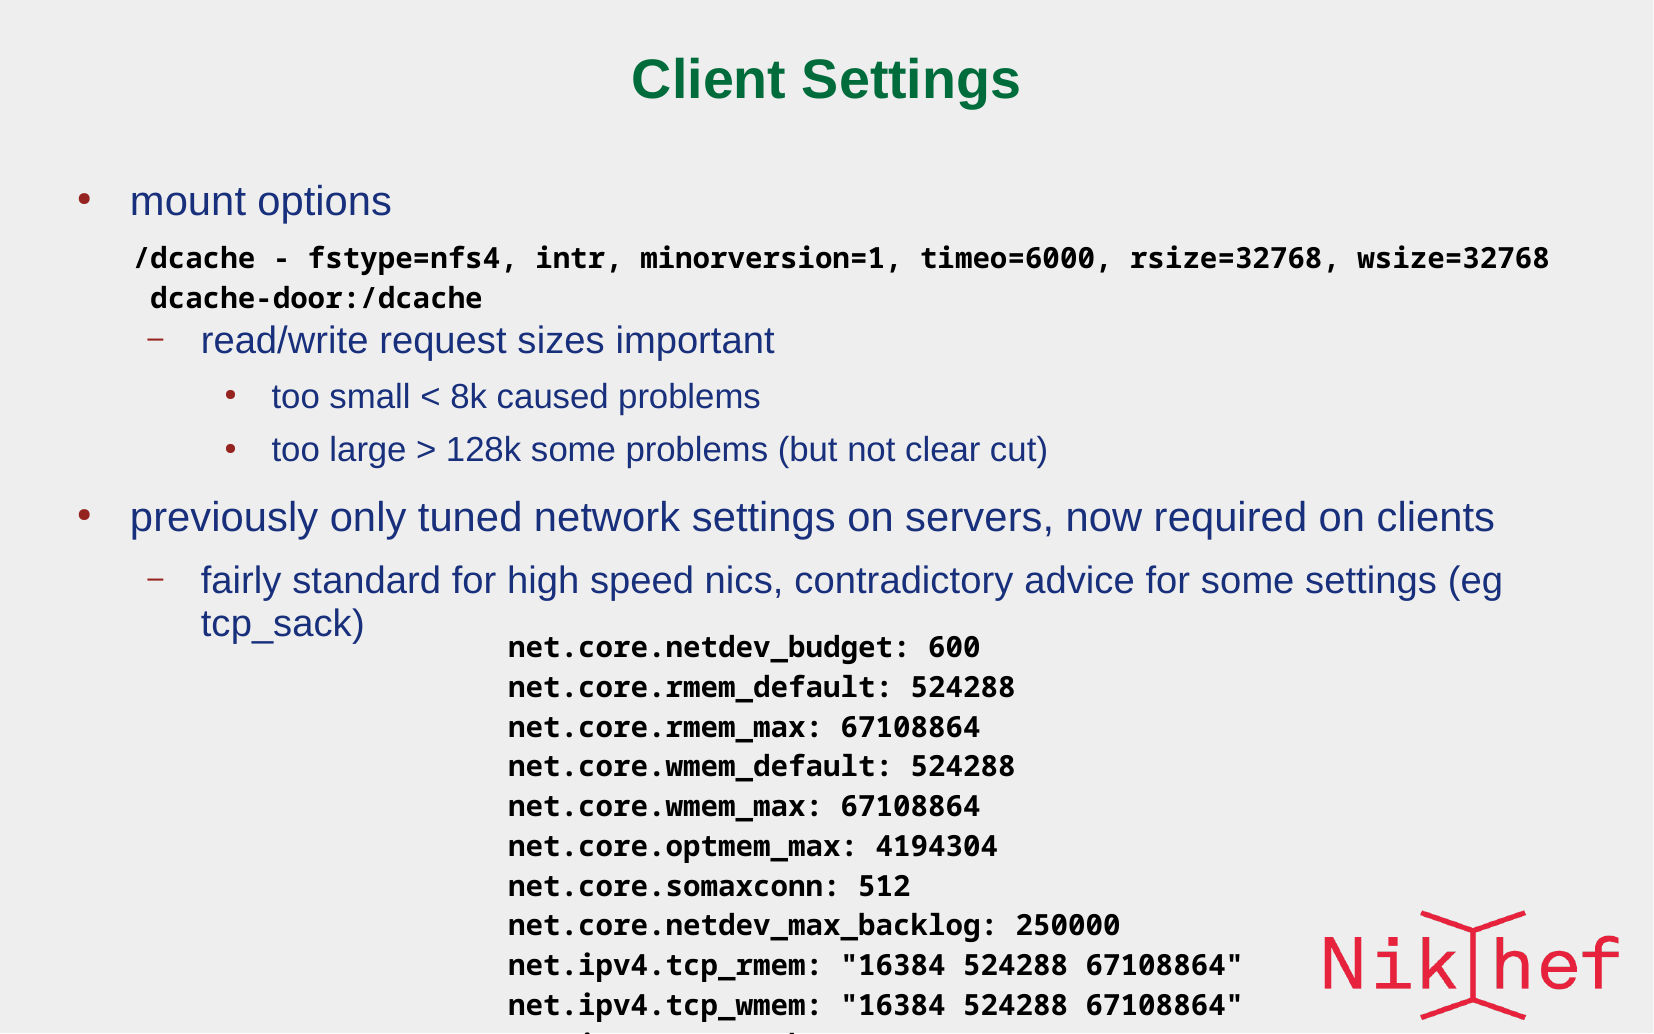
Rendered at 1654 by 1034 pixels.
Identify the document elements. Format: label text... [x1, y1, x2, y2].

picture [1439, 905, 1630, 1024]
text_box net.core.netdev_budget: 600 net.core.rmem_default: 524288 net.core.rmem_max: 67108864 net.core.wmem_default: 524288 net.core.wmem_max: 67108864 net.core.optmem_max: 4194304 net.core.somaxconn: 512 net.core.netdev_max_backlog: 250000 net.ipv4.tcp_rmem: "16384 524288 67108864" net.ipv4.tcp_wmem: "16384 524288 67108864" net.ipv4.tcp_sack: 1 net.ipv4.tcp_timestamps: 1 [493, 619, 1439, 1034]
title Client Settings [59, 19, 1595, 138]
text_box /dcache - fstype=nfs4, intr, minorversion=1, timeo=6000, rsize=32768, wsize=32768 dcache-door:/dcache [118, 229, 1583, 320]
list mount options read/write request sizes important too small < 8k caused problems too large > 128k some problems (but not clear cut) previously only tuned network settings on servers, now required on clients fairly standard for high speed nics, contradictory advice for some settings (eg tcp_sack) [59, 177, 1595, 906]
